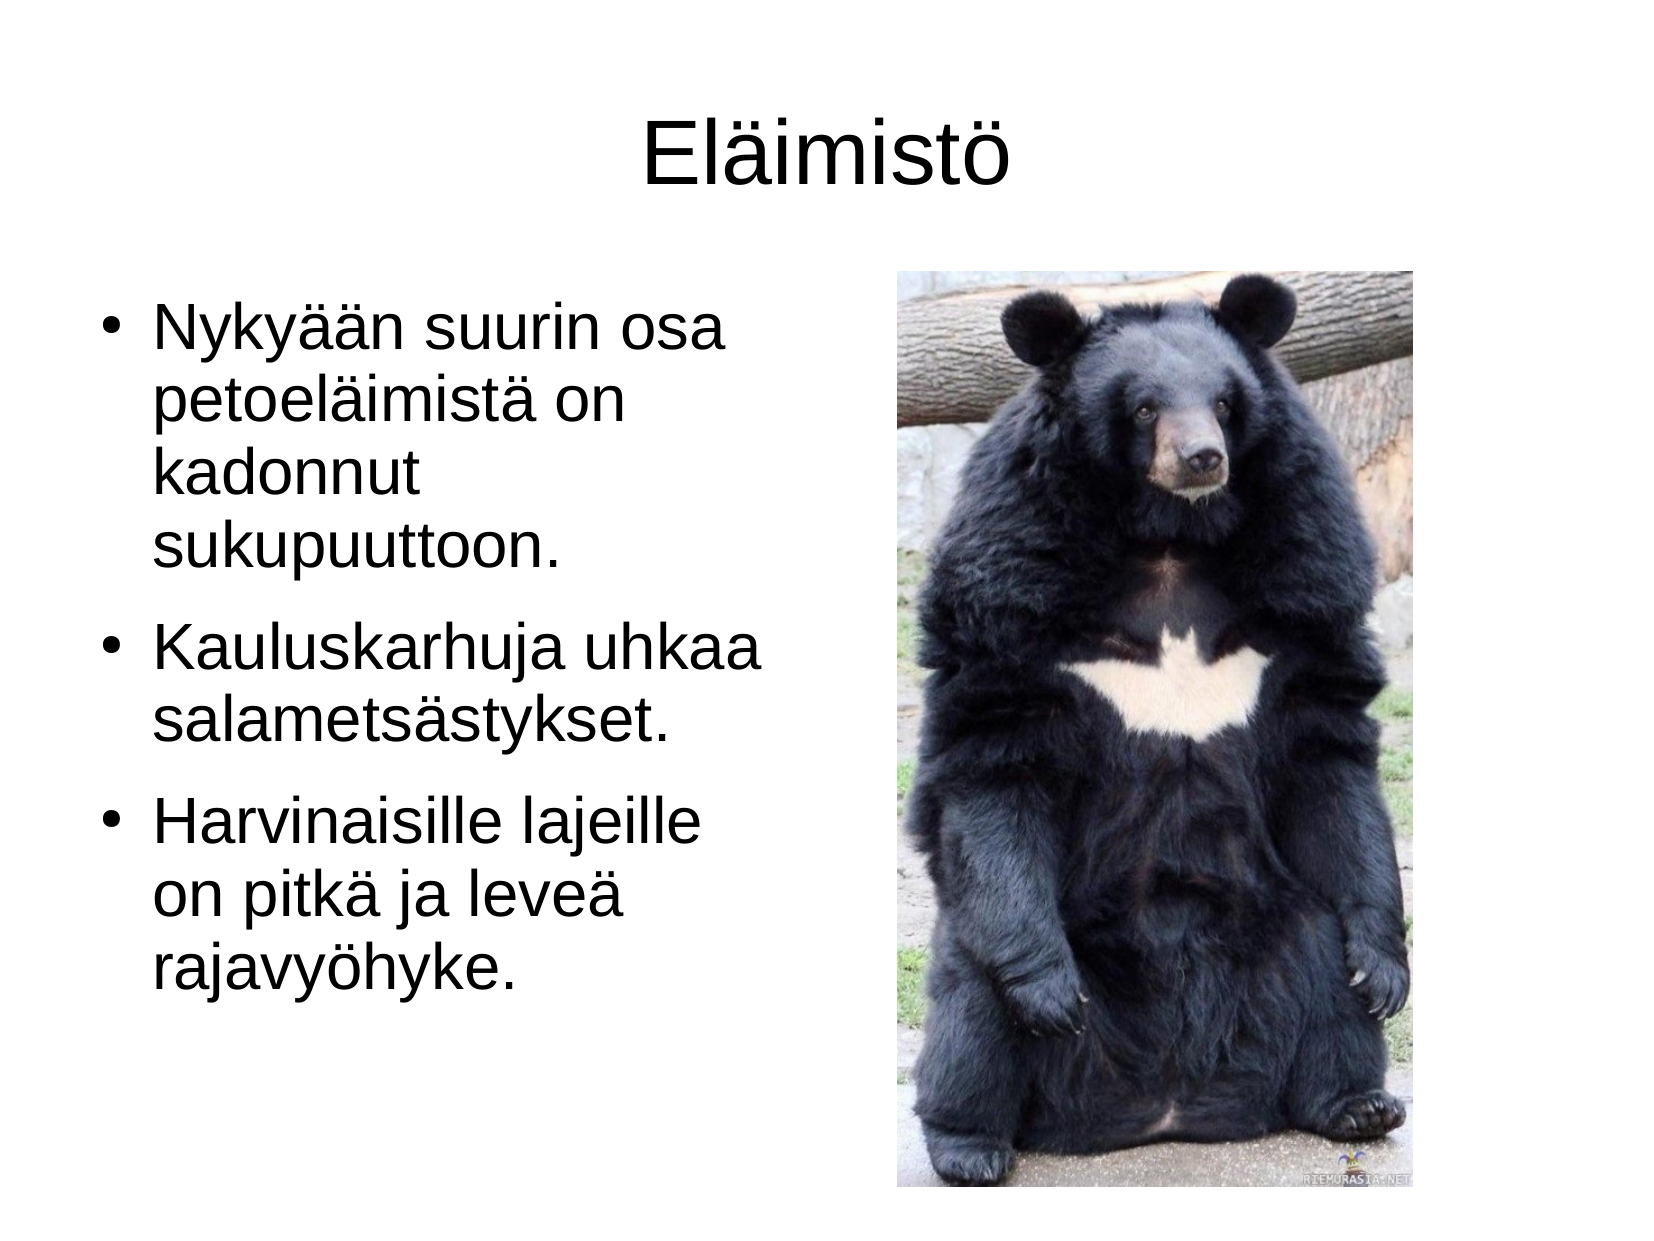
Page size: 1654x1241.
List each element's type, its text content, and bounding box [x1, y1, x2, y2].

list Nykyään suurin osa petoeläimistä on kadonnut sukupuuttoon. Kauluskarhuja uhkaa salametsästykset. Harvinaisille lajeille on pitkä ja leveä rajavyöhyke. [82, 290, 809, 1010]
title Eläimistö [82, 49, 1571, 257]
picture [897, 271, 1413, 1187]
